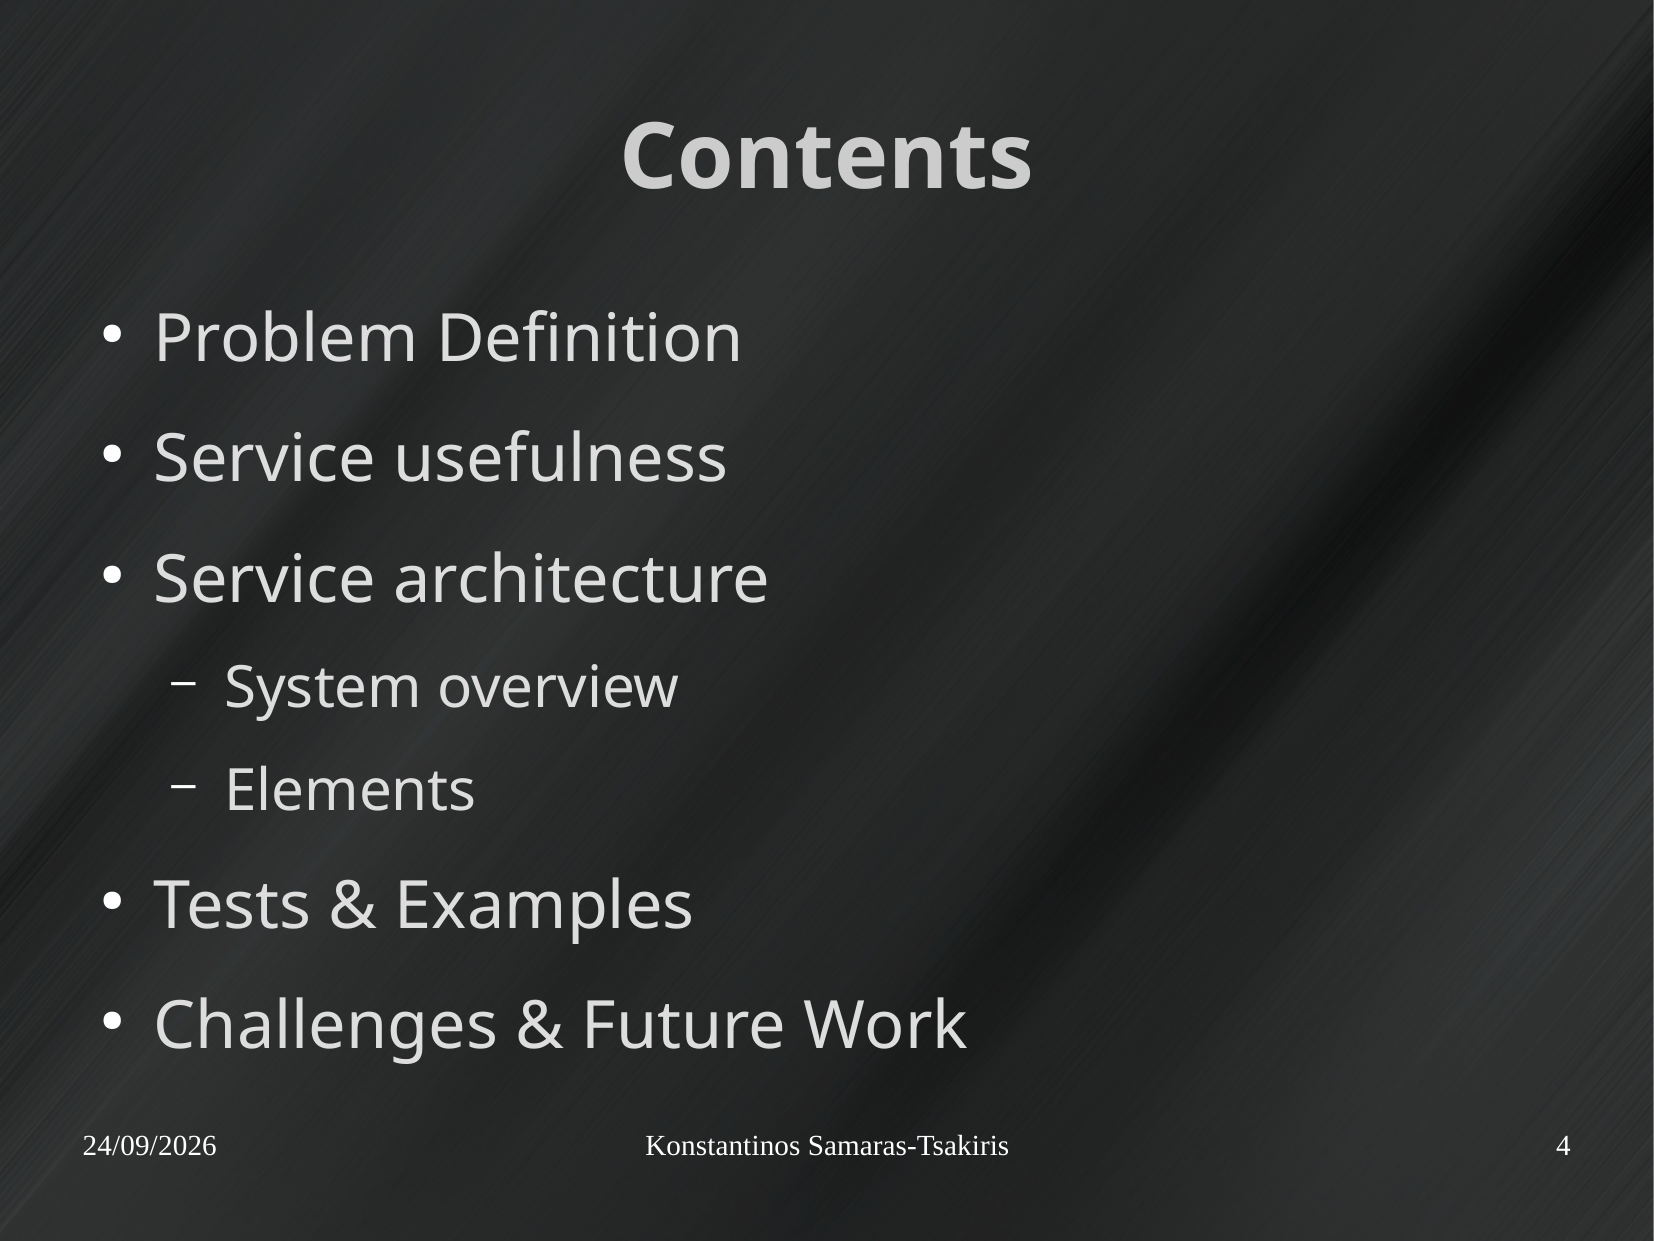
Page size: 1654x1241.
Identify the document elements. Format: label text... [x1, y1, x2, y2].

picture [0, 0, 1654, 1241]
title Contents [82, 49, 1571, 257]
list Problem Definition Service usefulness Service architecture System overview Elements Tests & Examples Challenges & Future Work [82, 290, 1571, 1111]
